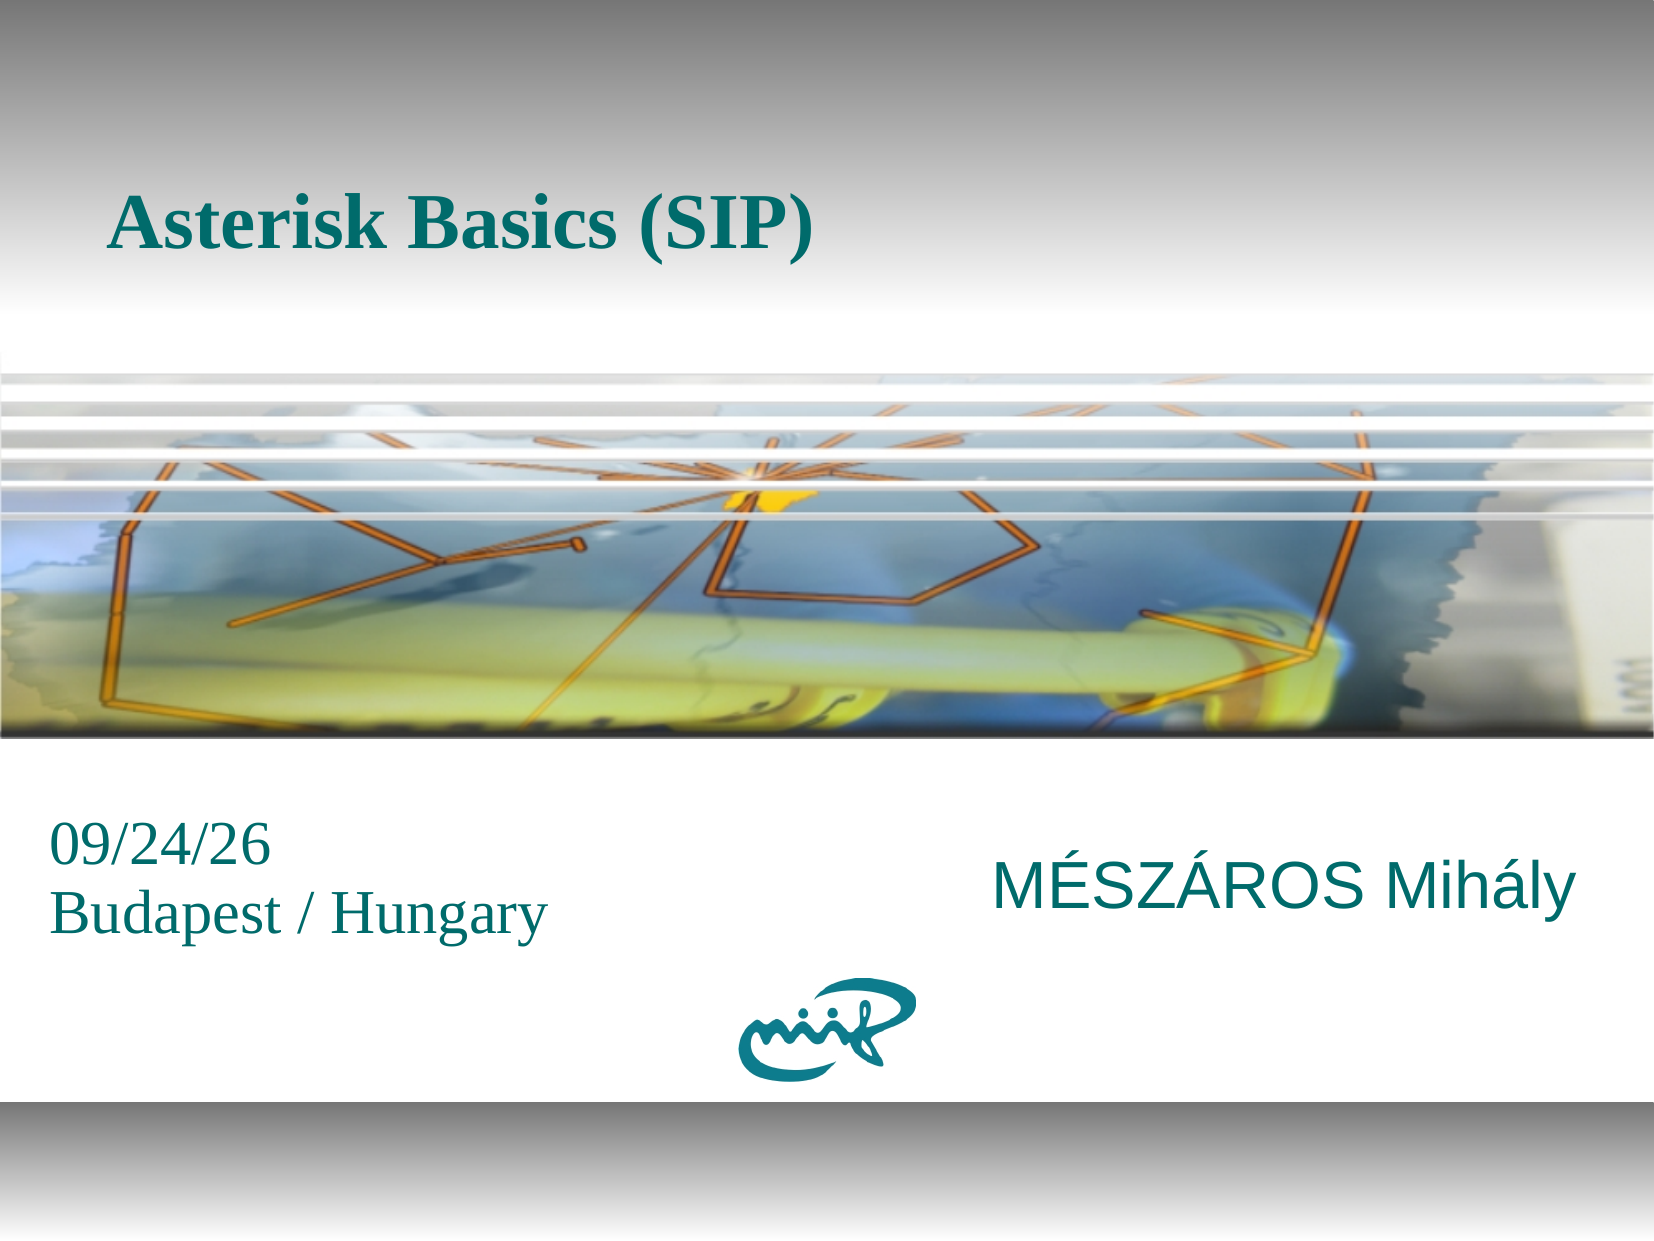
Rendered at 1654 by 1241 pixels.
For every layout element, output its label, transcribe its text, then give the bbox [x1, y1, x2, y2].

picture [738, 978, 916, 1082]
picture [0, 349, 1654, 739]
title Asterisk Basics (SIP) [106, 88, 1477, 355]
subtitle MÉSZÁROS Mihály [974, 797, 1595, 975]
text_box 01/01/10 Budapest / Hungary [34, 800, 565, 955]
